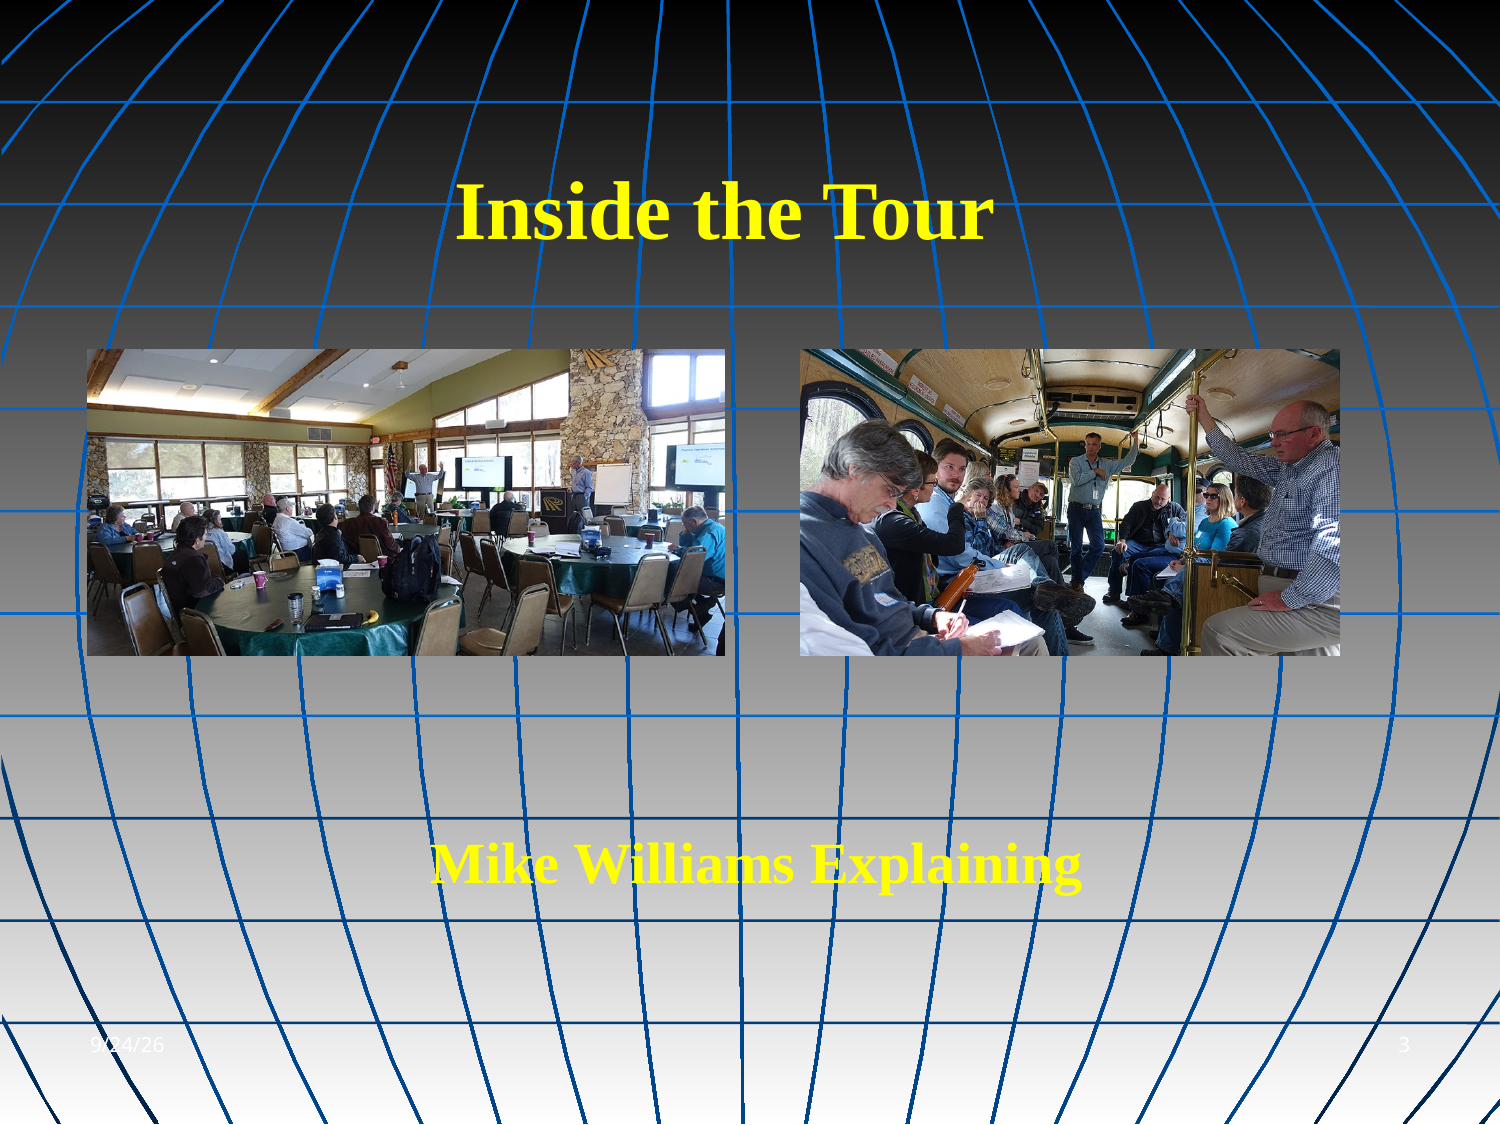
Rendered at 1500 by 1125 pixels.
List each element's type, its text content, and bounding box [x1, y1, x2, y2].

title Inside the Tour [200, 125, 1250, 288]
slide_number 6/27/17 [75, 1024, 425, 1100]
text_box Mike Williams Explaining [415, 818, 1098, 903]
picture [87, 349, 725, 656]
slide_number <number> [1074, 1024, 1425, 1100]
picture [800, 349, 1340, 656]
